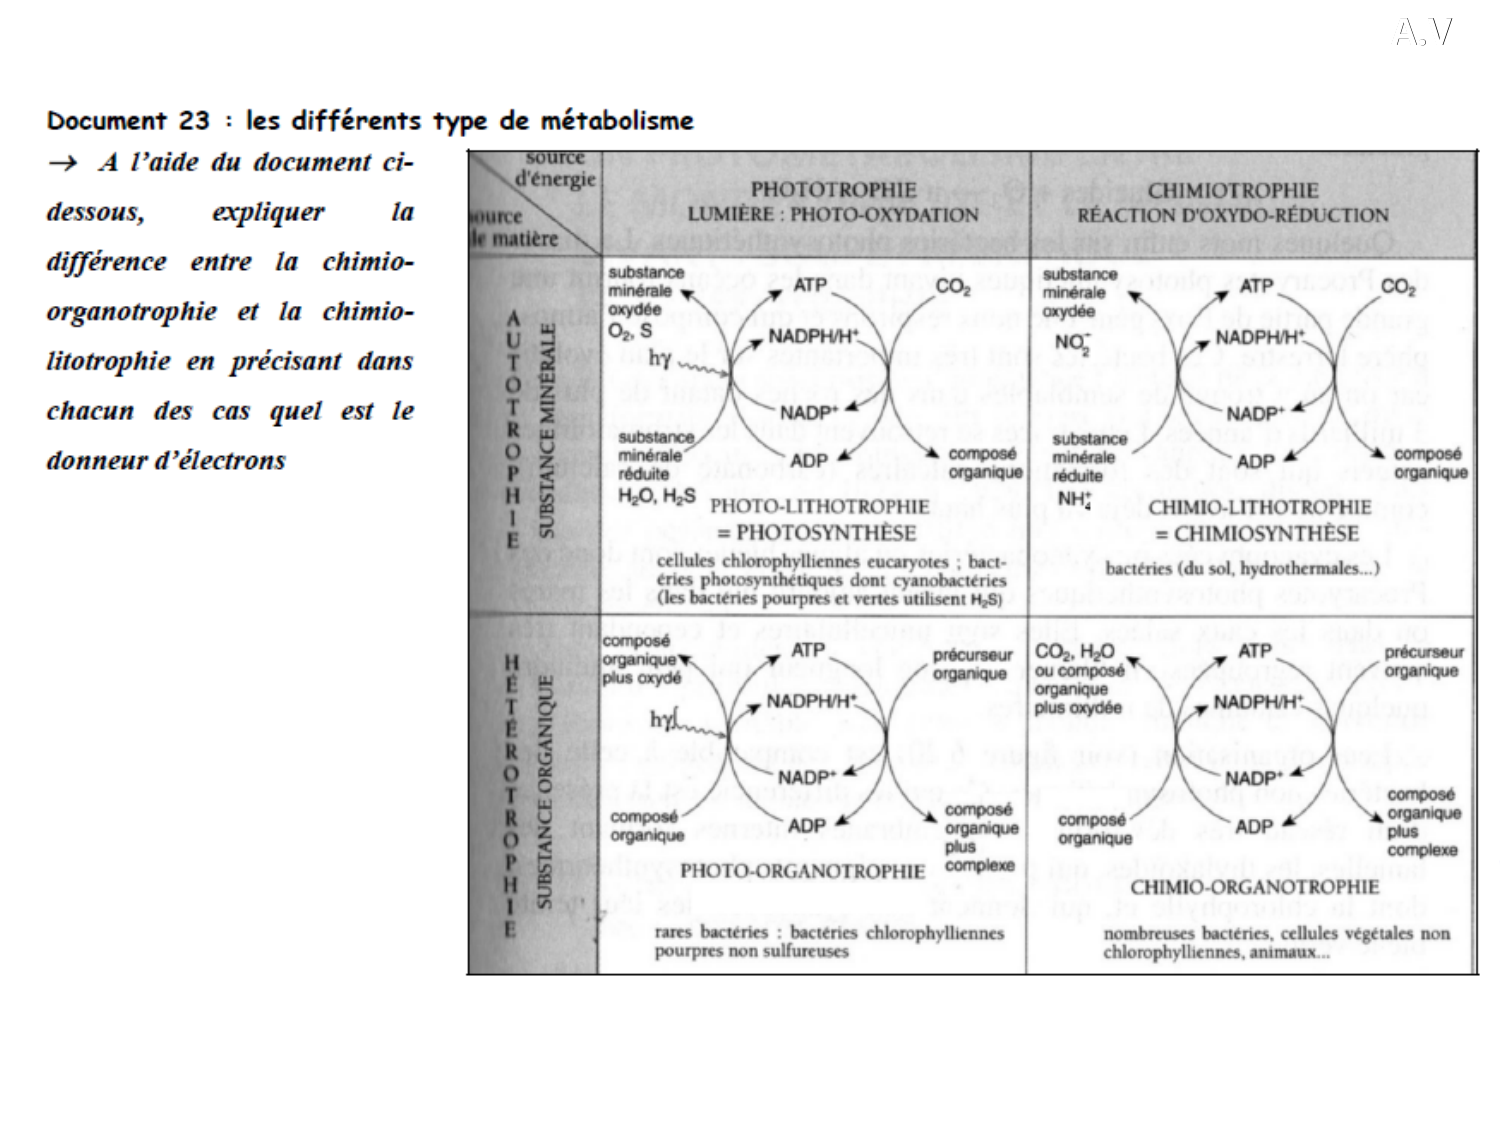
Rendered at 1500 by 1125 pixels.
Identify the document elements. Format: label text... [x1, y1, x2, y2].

text_box A.V [1375, 0, 1500, 61]
picture [0, 94, 1500, 993]
